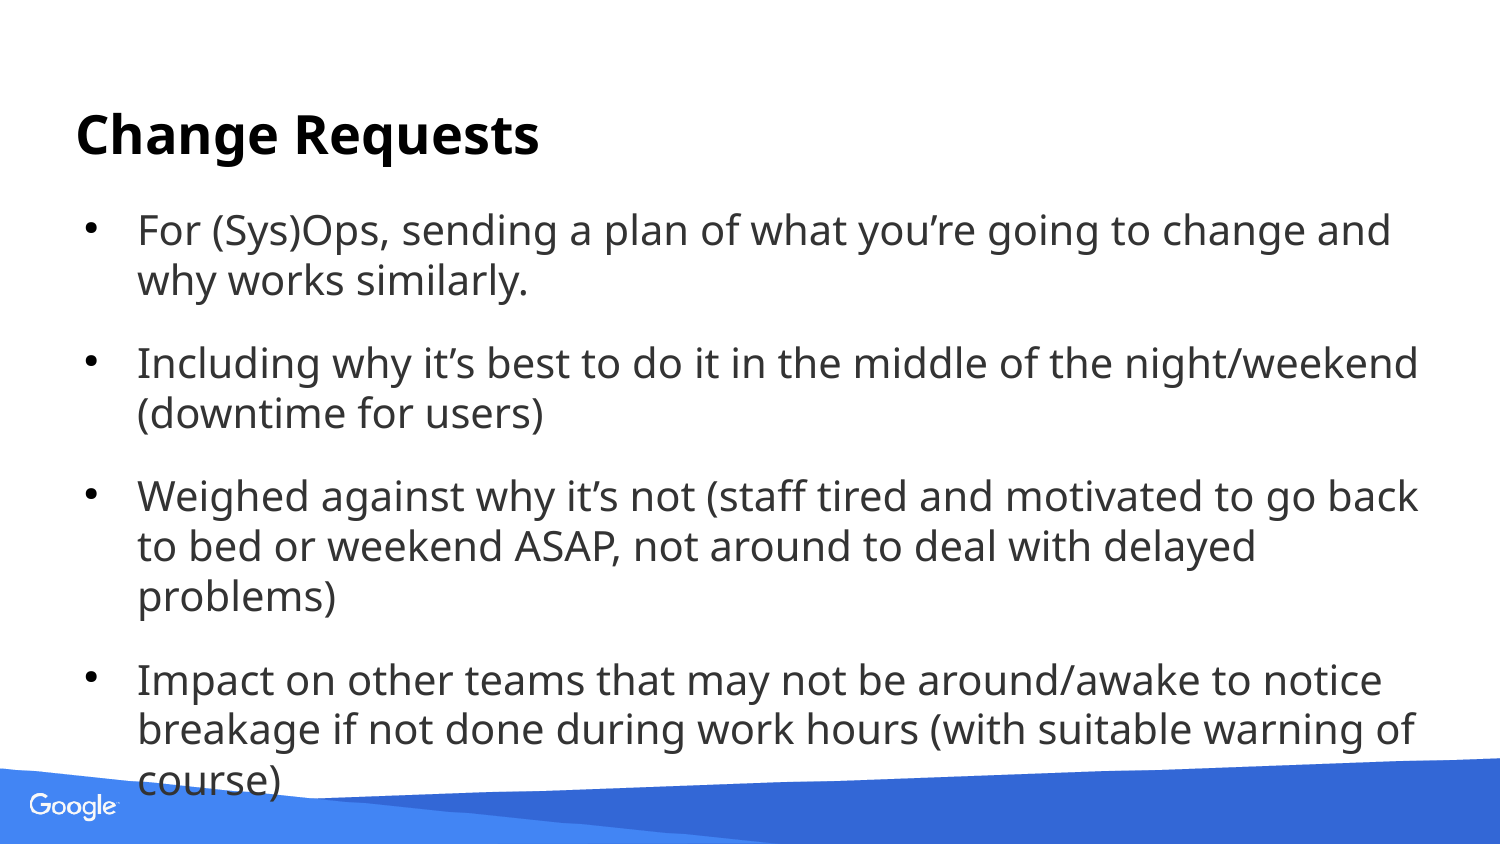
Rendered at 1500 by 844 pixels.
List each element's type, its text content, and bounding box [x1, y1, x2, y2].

picture [0, 0, 1500, 844]
text_box Change Requests [60, 85, 1478, 210]
list For (Sys)Ops, sending a plan of what you’re going to change and why works similarly. Including why it’s best to do it in the middle of the night/weekend (downtime for users) Weighed against why it’s not (staff tired and motivated to go back to bed or weekend ASAP, not around to deal with delayed problems) Impact on other teams that may not be around/awake to notice breakage if not done during work hours (with suitable warning of course) [51, 189, 1449, 750]
